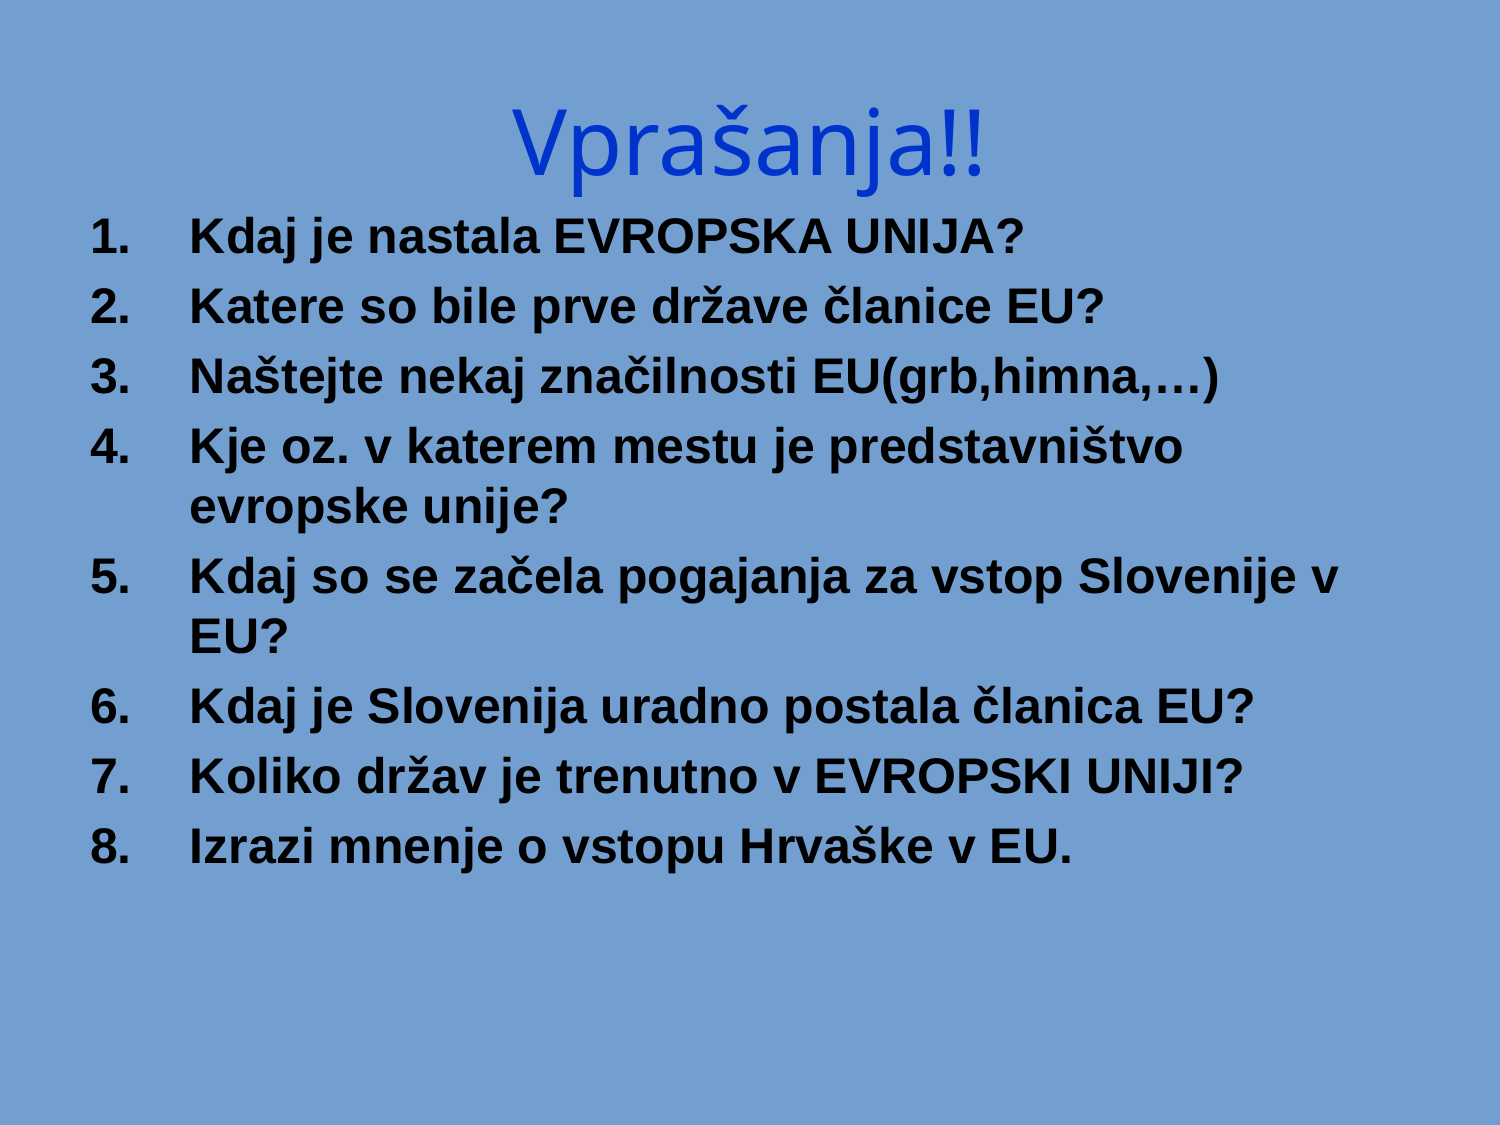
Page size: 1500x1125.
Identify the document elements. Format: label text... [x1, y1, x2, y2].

list Kdaj je nastala EVROPSKA UNIJA? Katere so bile prve države članice EU? Naštejte nekaj značilnosti EU(grb,himna,…) Kje oz. v katerem mestu je predstavništvo evropske unije? Kdaj so se začela pogajanja za vstop Slovenije v EU? Kdaj je Slovenija uradno postala članica EU? Koliko držav je trenutno v EVROPSKI UNIJI? Izrazi mnenje o vstopu Hrvaške v EU. [75, 196, 1425, 1005]
title Vprašanja!! [75, 45, 1425, 196]
